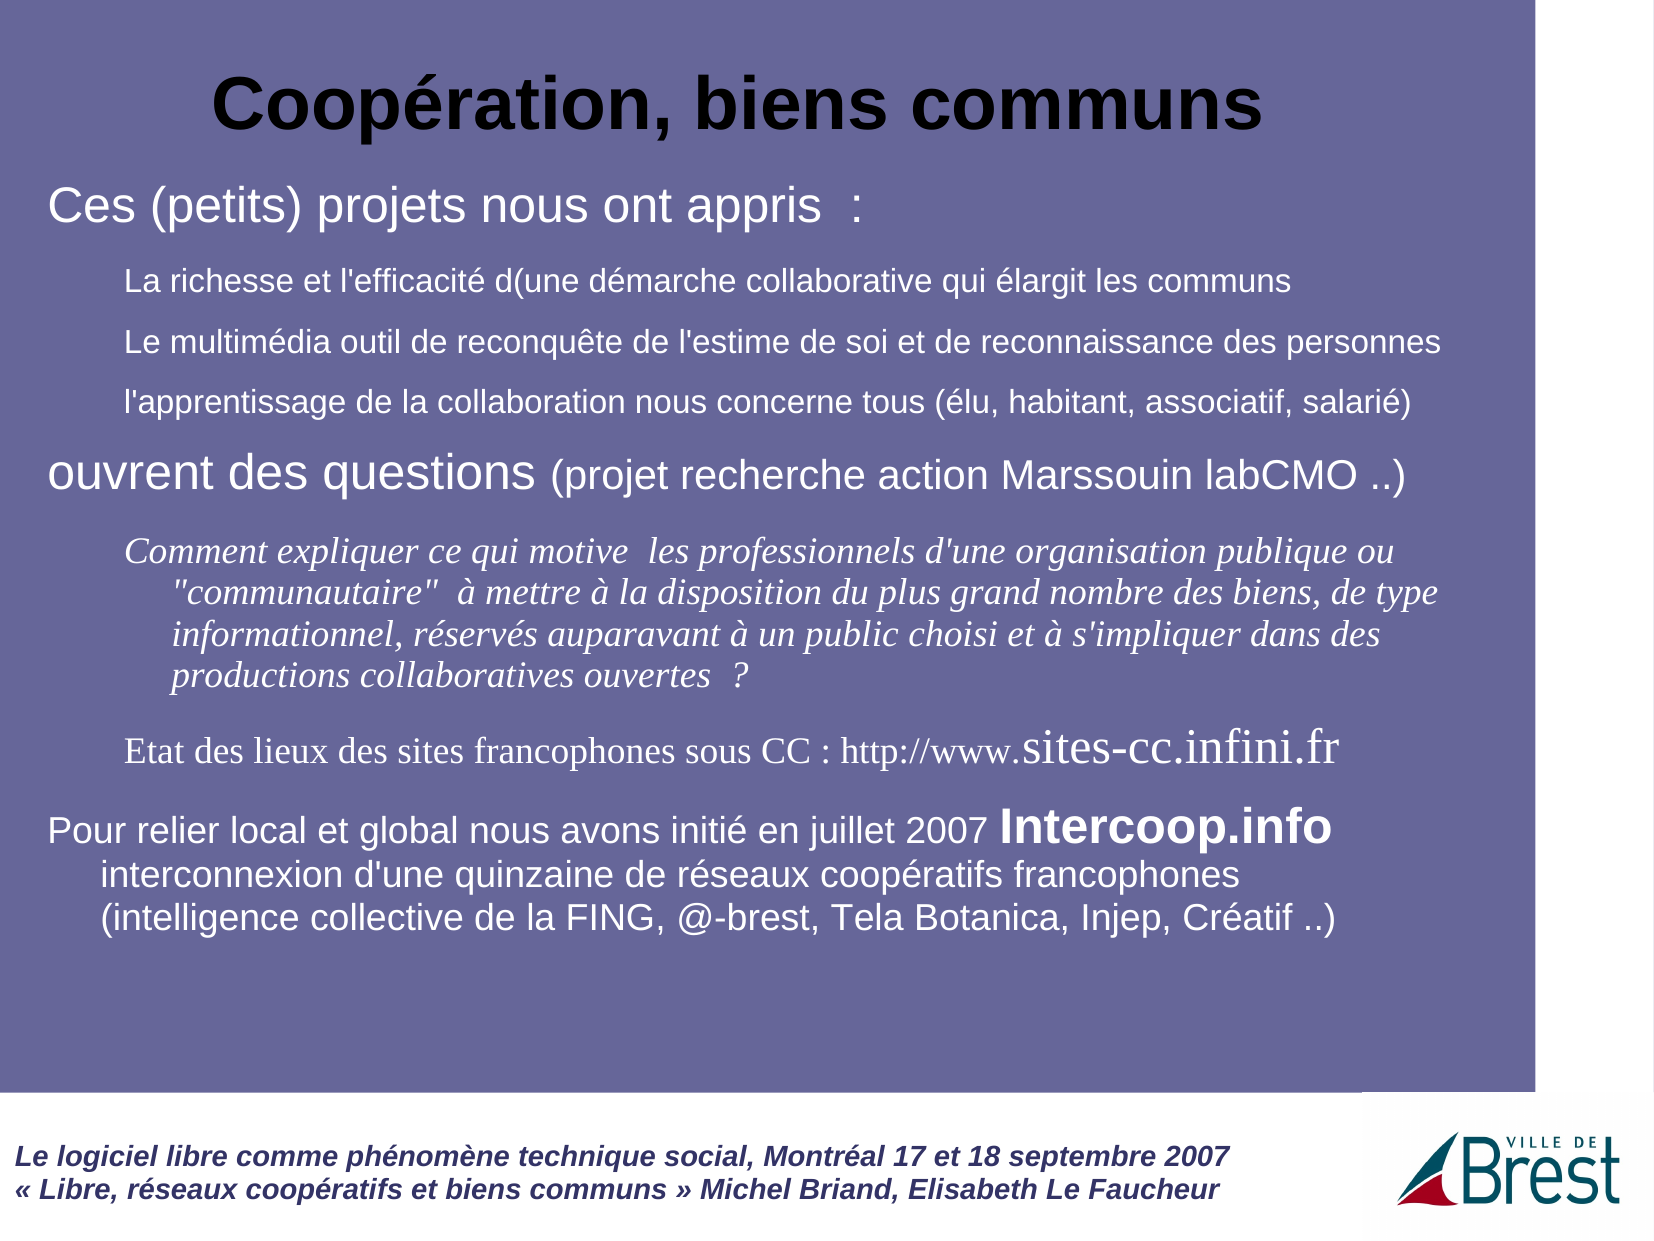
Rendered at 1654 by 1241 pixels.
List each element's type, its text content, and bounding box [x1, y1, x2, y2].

title Coopération, biens communs [29, 29, 1447, 177]
list Ces (petits) projets nous ont appris : La richesse et l'efficacité d(une démarche collaborative qui élargit les communs Le multimédia outil de reconquête de l'estime de soi et de reconnaissance des personnes l'apprentissage de la collaboration nous concerne tous (élu, habitant, associatif, salarié) ouvrent des questions (projet recherche action Marssouin labCMO ..) Comment expliquer ce qui motive les professionnels d'une organisation publique ou "communautaire" à mettre à la disposition du plus grand nombre des biens, de type informationnel, réservés auparavant à un public choisi et à s'impliquer dans des productions collaboratives ouvertes ? Etat des lieux des sites francophones sous CC : http://www.sites-cc.infini.fr Pour relier local et global nous avons initié en juillet 2007 Intercoop.info interconnexion d'une quinzaine de réseaux coopératifs francophones (intelligence collective de la FING, @-brest, Tela Botanica, Injep, Créatif ..) [29, 177, 1506, 964]
picture [1362, 1092, 1654, 1241]
